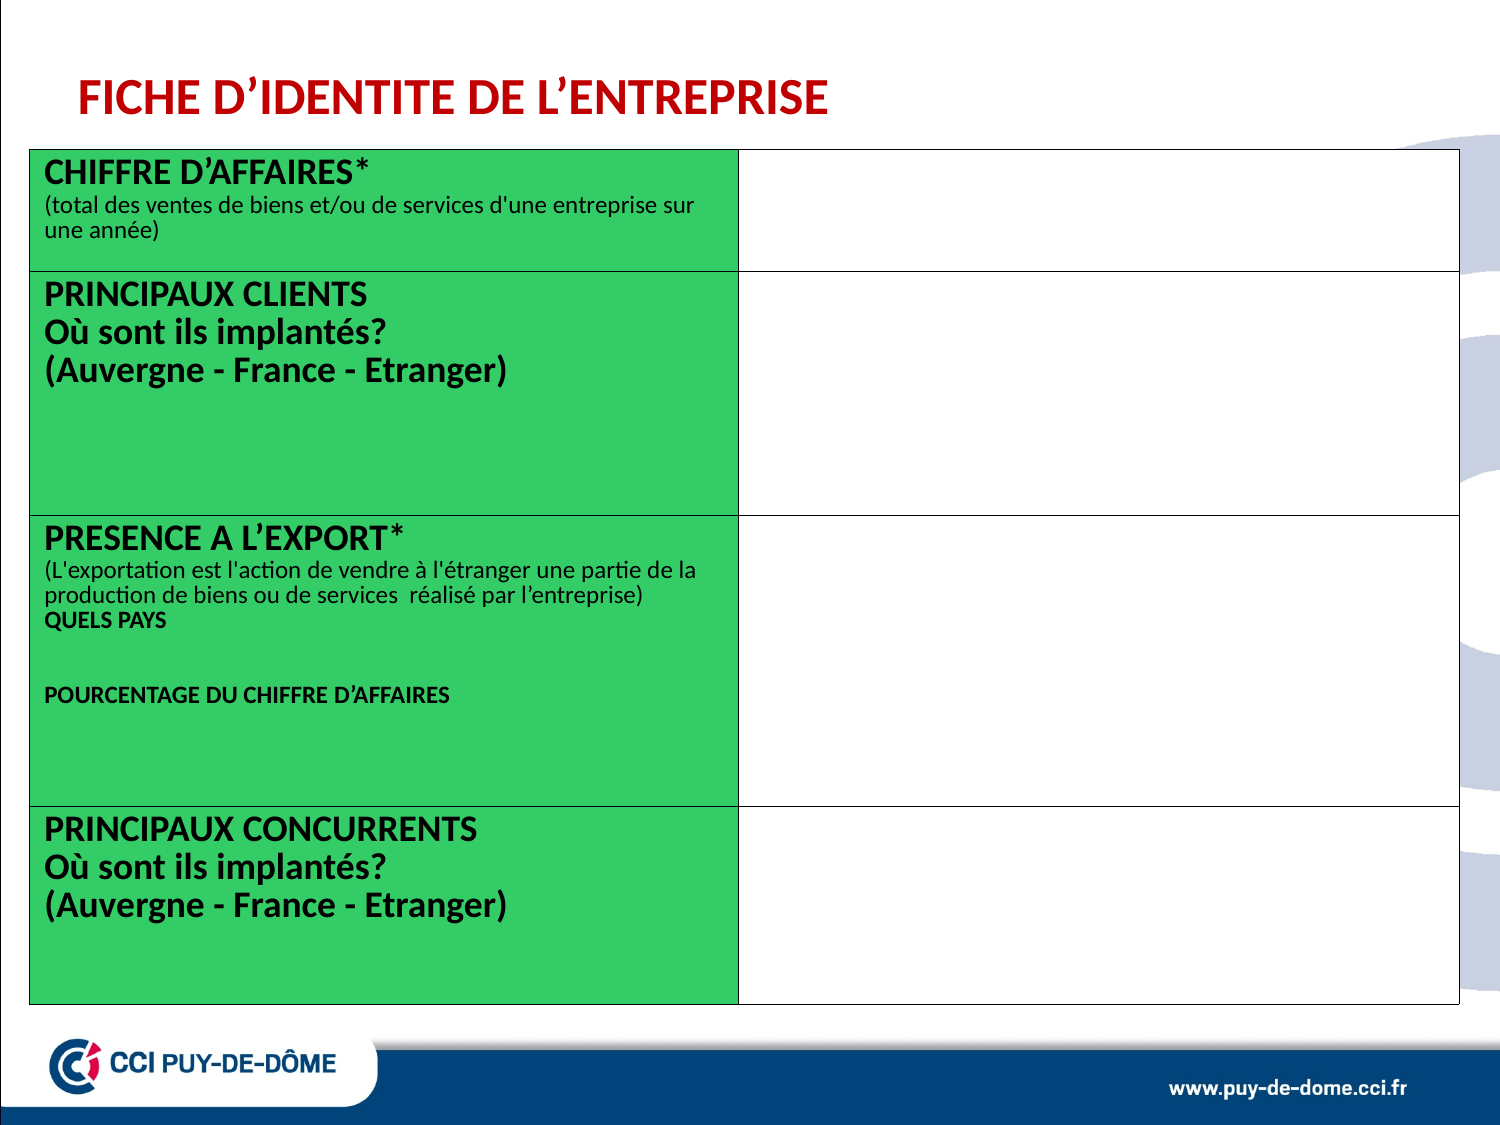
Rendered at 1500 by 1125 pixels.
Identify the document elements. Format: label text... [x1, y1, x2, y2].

table_header [739, 150, 1459, 271]
table_cell [739, 272, 1459, 515]
table_cell [739, 516, 1459, 806]
text_box FICHE D’IDENTITE DE L’ENTREPRISE [63, 55, 975, 133]
table_cell [739, 807, 1459, 1004]
table_cell PRESENCE A L’EXPORT* (L'exportation est l'action de vendre à l'étranger une partie de la production de biens ou de services réalisé par l’entreprise) QUELS PAYS POURCENTAGE DU CHIFFRE D’AFFAIRES [30, 516, 738, 806]
table_cell PRINCIPAUX CLIENTS Où sont ils implantés? (Auvergne - France - Etranger) [30, 272, 738, 515]
table_header CHIFFRE D’AFFAIRES* (total des ventes de biens et/ou de services d'une entreprise sur une année) [30, 150, 738, 271]
table_cell PRINCIPAUX CONCURRENTS Où sont ils implantés? (Auvergne - France - Etranger) [30, 807, 738, 1004]
